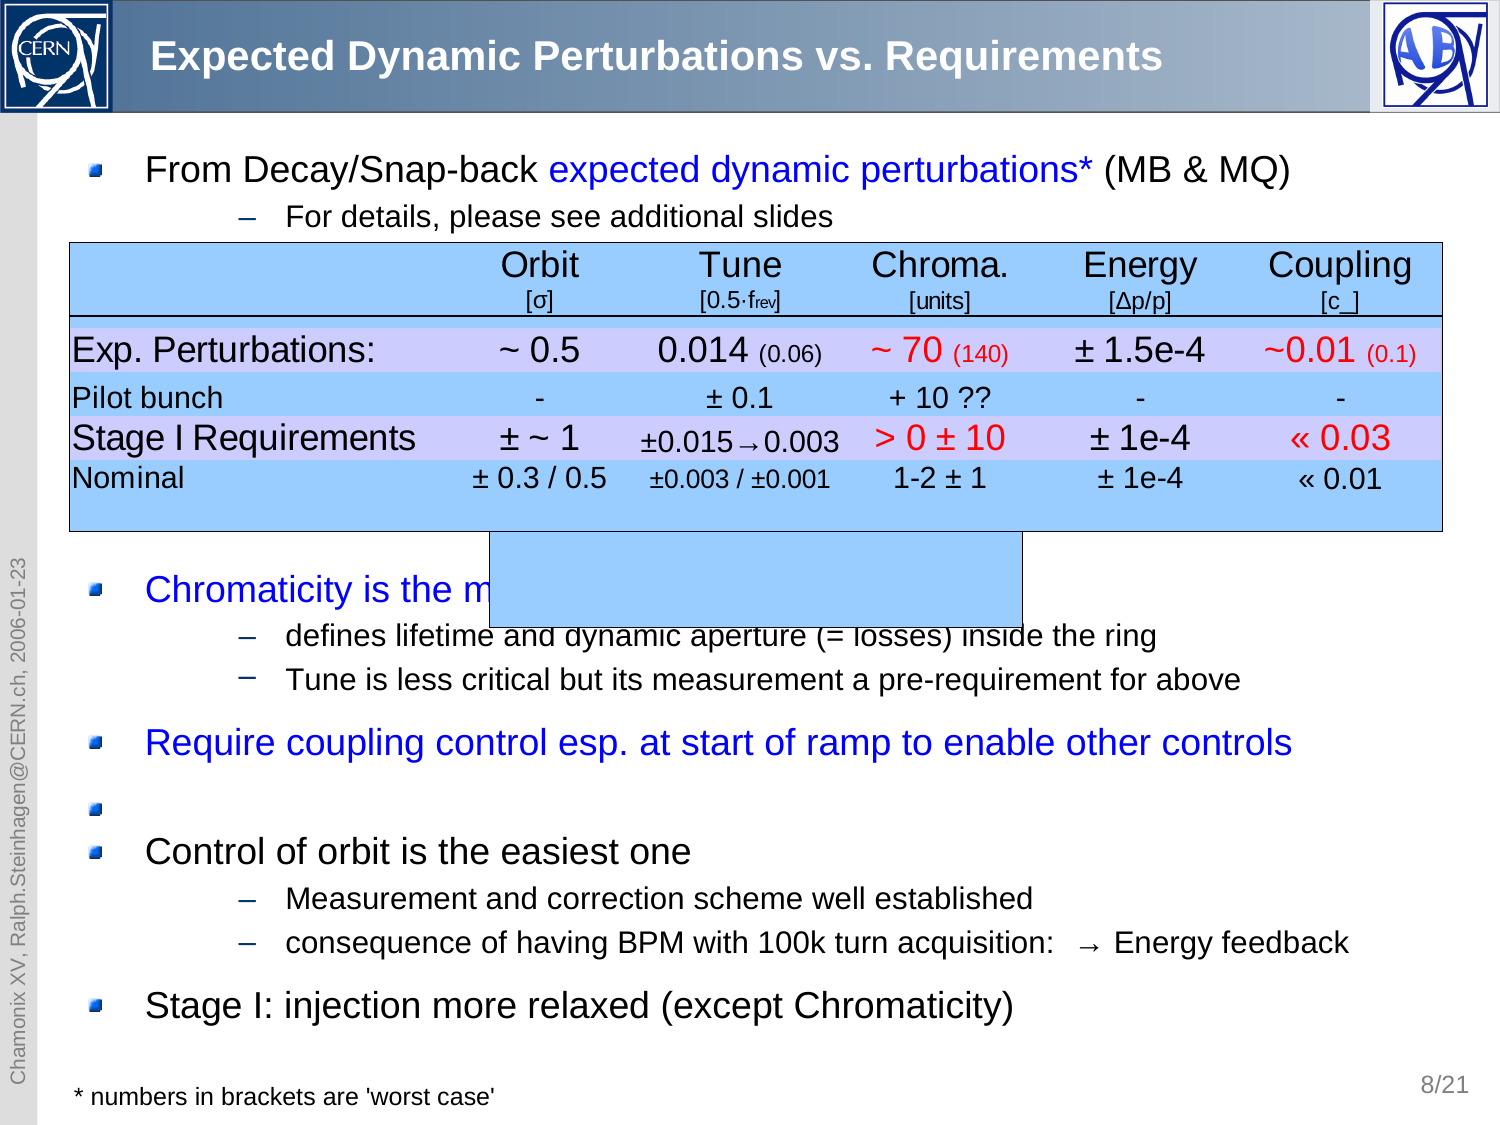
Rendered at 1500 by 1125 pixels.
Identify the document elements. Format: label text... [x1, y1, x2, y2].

picture [1382, 1, 1489, 108]
chart [69, 242, 1443, 628]
title Expected Dynamic Perturbations vs. Requirements [150, 0, 1201, 113]
text_box * numbers in brackets are 'worst case' [59, 1075, 1388, 1118]
picture [0, 0, 113, 113]
list Chromaticity is the most critical parameter to control defines lifetime and dynamic aperture (= losses) inside the ring Tune is less critical but its measurement a pre-requirement for above Require coupling control esp. at start of ramp to enable other controls Control of orbit is the easiest one Measurement and correction scheme well established consequence of having BPM with 100k turn acquisition: → Energy feedback Stage I: injection more relaxed (except Chromaticity) [88, 566, 1439, 1027]
list From Decay/Snap-back expected dynamic perturbations* (MB & MQ) For details, please see additional slides [88, 147, 1439, 266]
